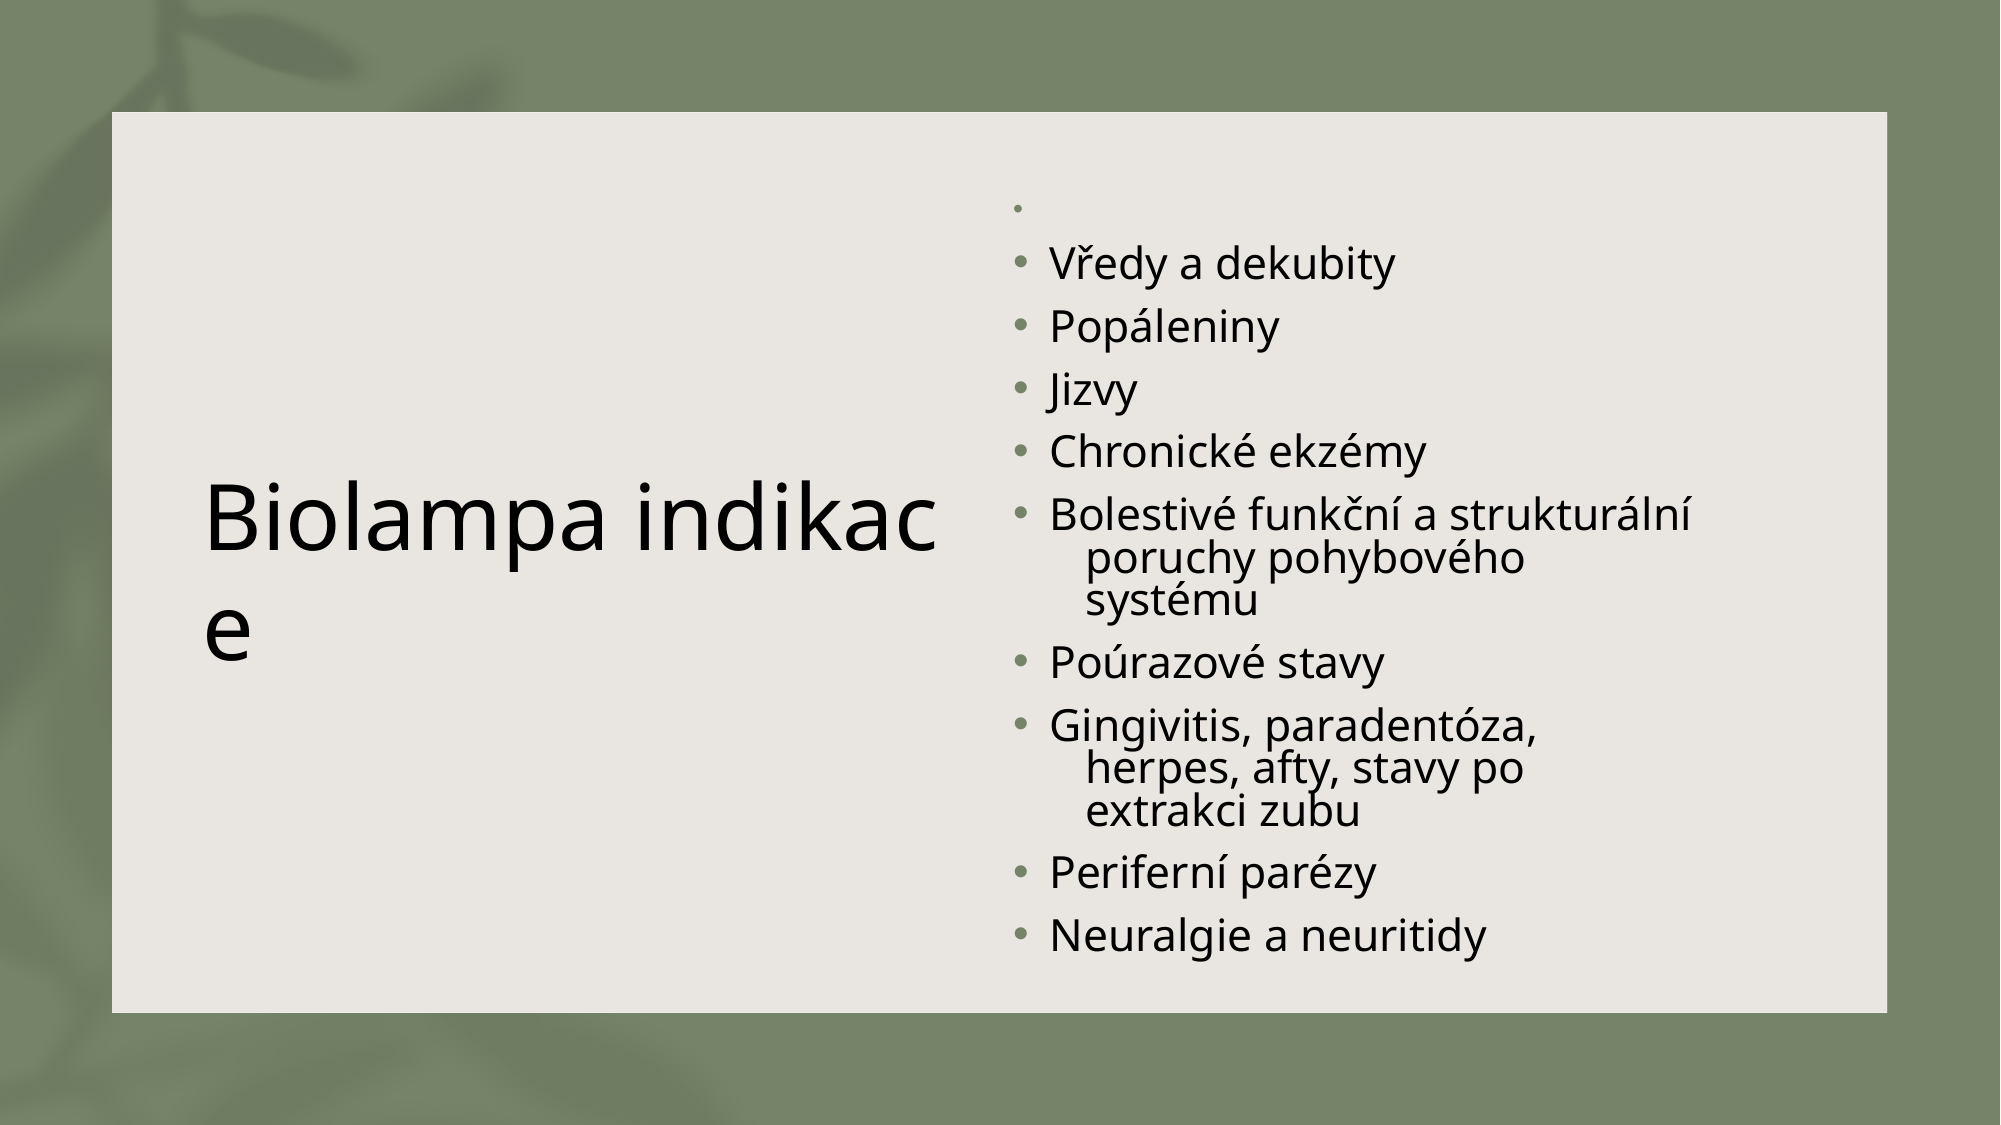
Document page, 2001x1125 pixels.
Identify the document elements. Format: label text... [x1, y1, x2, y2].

text_box [112, 0, 2000, 1125]
title Biolampa indikace [187, 149, 1000, 988]
list Vředy a dekubity Popáleniny Jizvy Chronické ekzémy Bolestivé funkční a strukturální poruchy pohybového systému Poúrazové stavy Gingivitis, paradentóza, herpes, afty, stavy po extrakci zubu Periferní parézy Neuralgie a neuritidy [998, 163, 1709, 988]
picture [0, 0, 860, 1125]
